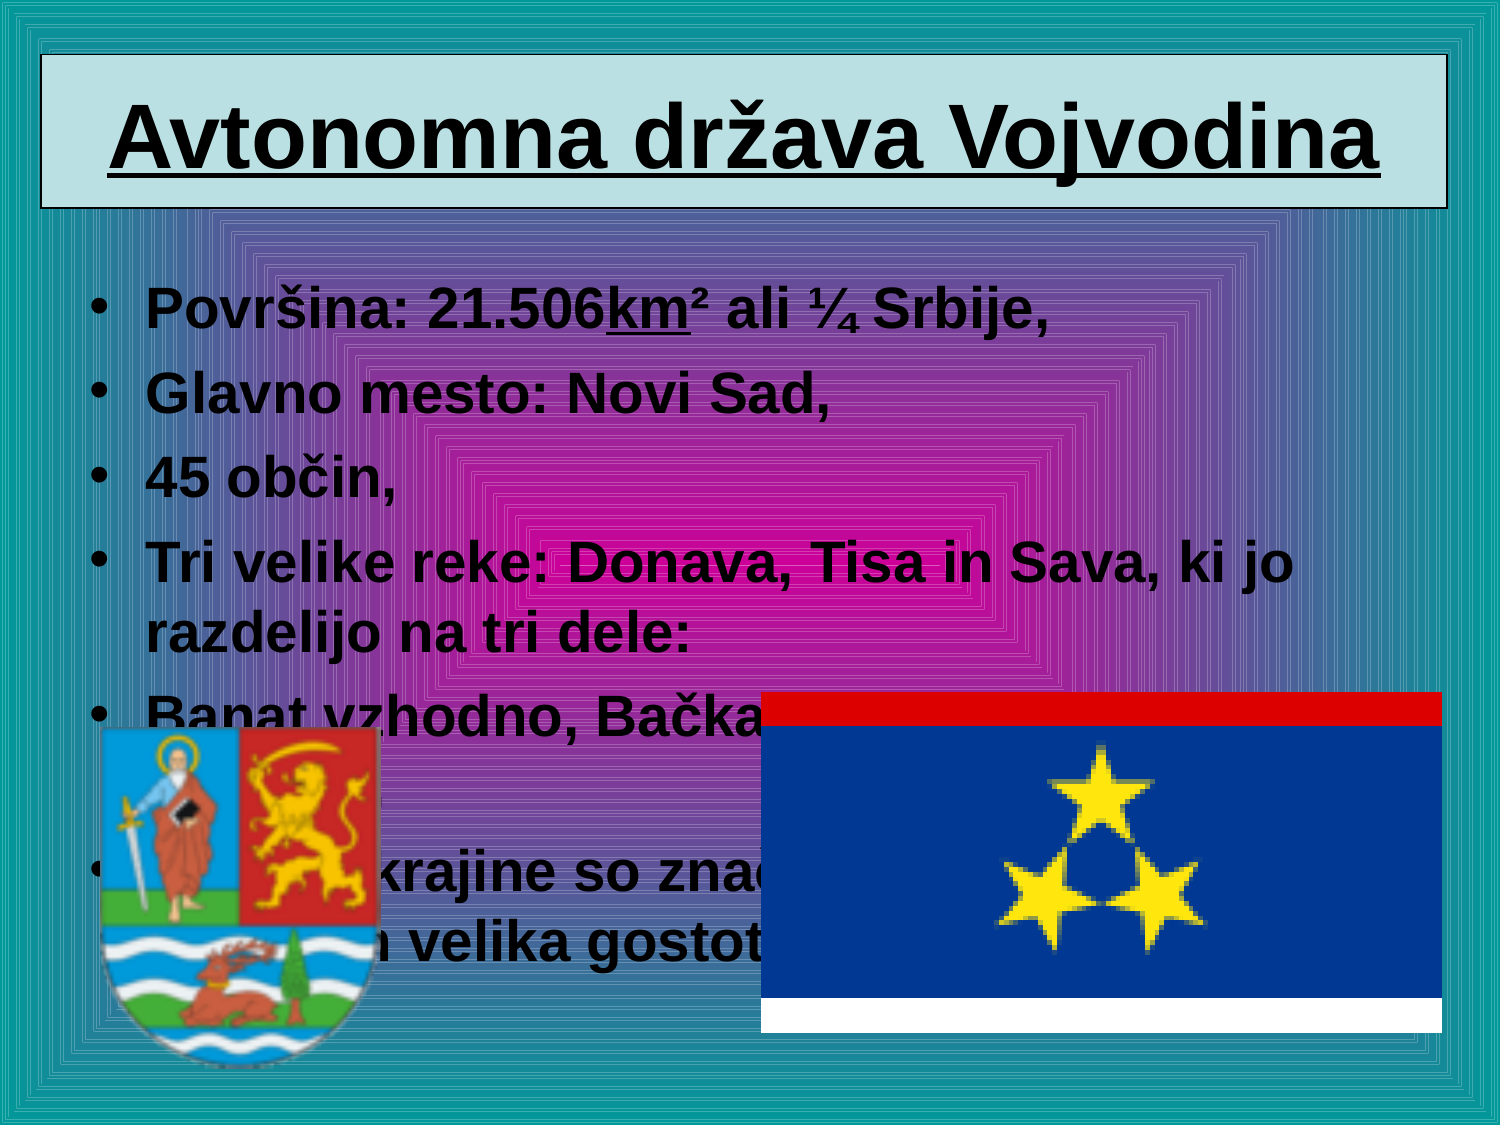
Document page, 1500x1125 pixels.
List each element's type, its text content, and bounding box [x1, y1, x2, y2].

title Avtonomna pokrajina Vojvodina [75, 209, 1425, 233]
picture [761, 692, 1442, 1033]
picture [100, 727, 381, 1069]
title Avtonomna pokrajina Vojvodina [75, 45, 1425, 54]
text_box Avtonomna država Vojvodina [41, 54, 1447, 209]
list Površina: 21.506km² ali ¼ Srbije, Glavno mesto: Novi Sad, 45 občin, Tri velike reke: Donava, Tisa in Sava, ki jo razdelijo na tri dele: Banat vzhodno, Bačka zahodno ter Srem severno, Za te pokrajine so značilna velika obdelava zemlje in velika gostota naseljenosti. [75, 262, 1425, 1005]
